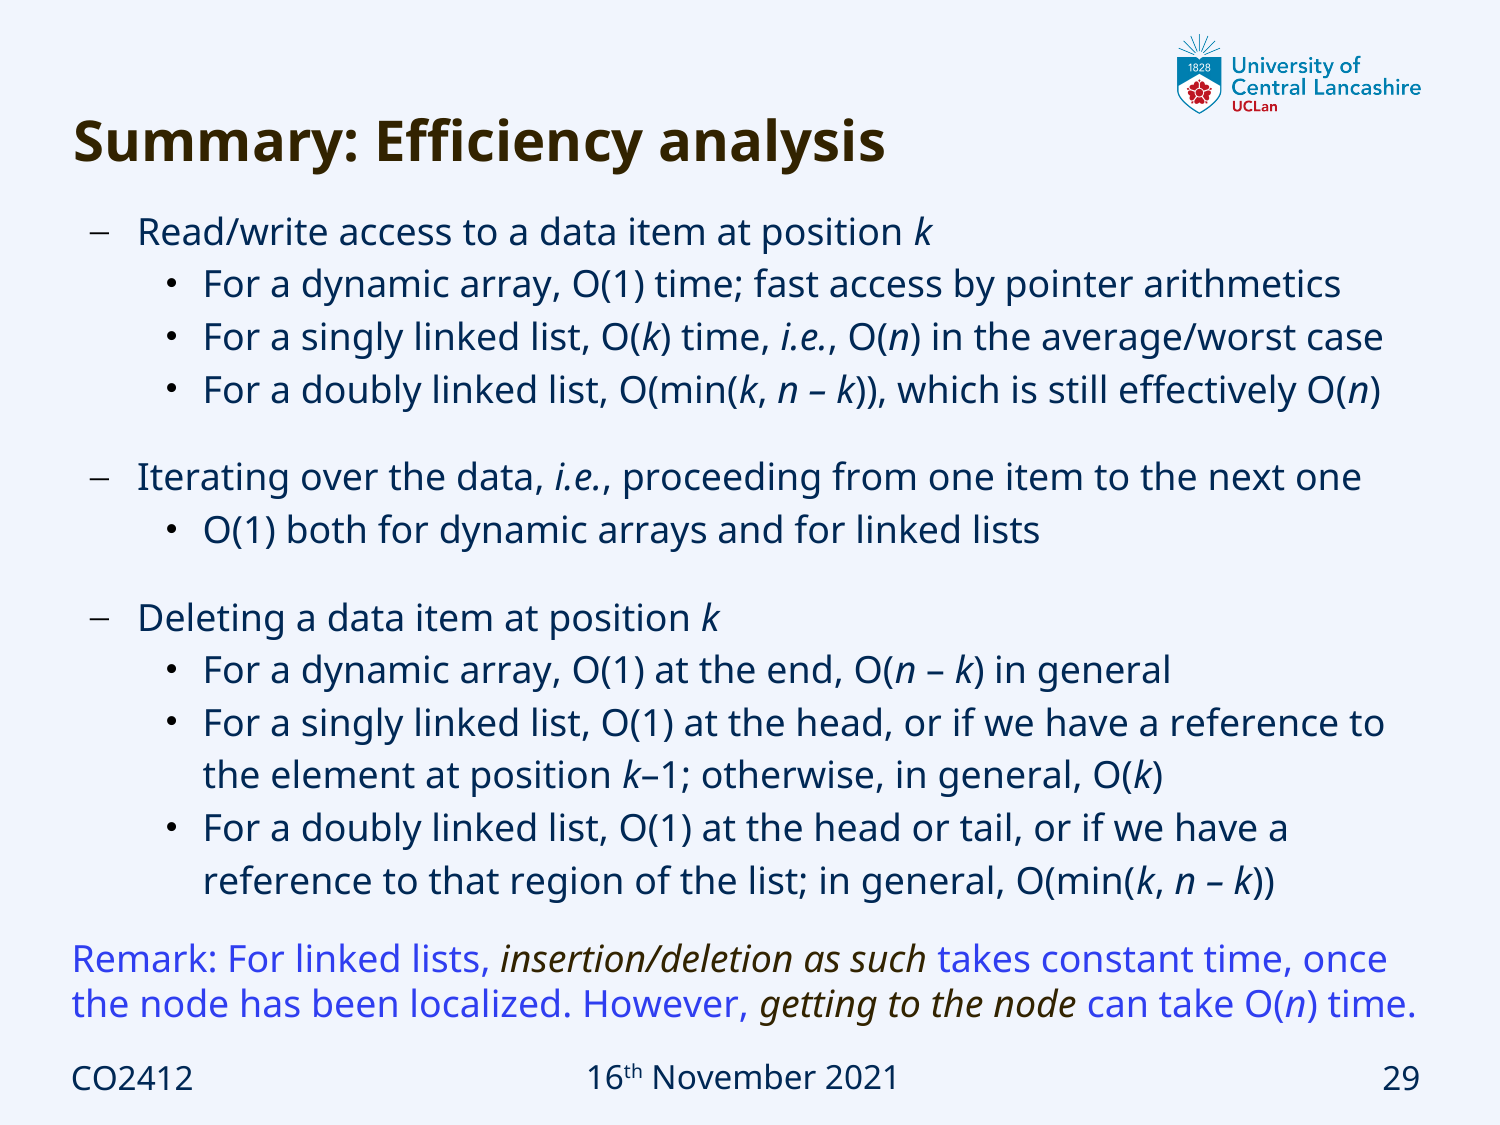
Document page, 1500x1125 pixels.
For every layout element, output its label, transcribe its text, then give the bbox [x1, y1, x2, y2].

text_box Remark: For linked lists, insertion/deletion as such takes constant time, once the node has been localized. However, getting to the node can take O(n) time. [56, 927, 1435, 1033]
text_box Read/write access to a data item at position k For a dynamic array, O(1) time; fast access by pointer arithmetics For a singly linked list, O(k) time, i.e., O(n) in the average/worst case For a doubly linked list, O(min(k, n – k)), which is still effectively O(n) Iterating over the data, i.e., proceeding from one item to the next one O(1) both for dynamic arrays and for linked lists Deleting a data item at position k For a dynamic array, O(1) at the end, O(n – k) in general For a singly linked list, O(1) at the head, or if we have a reference to the element at position k–1; otherwise, in general, O(k) For a doubly linked list, O(1) at the head or tail, or if we have a reference to that region of the list; in general, O(min(k, n – k)) [0, 192, 1446, 962]
title Summary: Efficiency analysis [58, 54, 1500, 224]
picture [1177, 34, 1421, 54]
